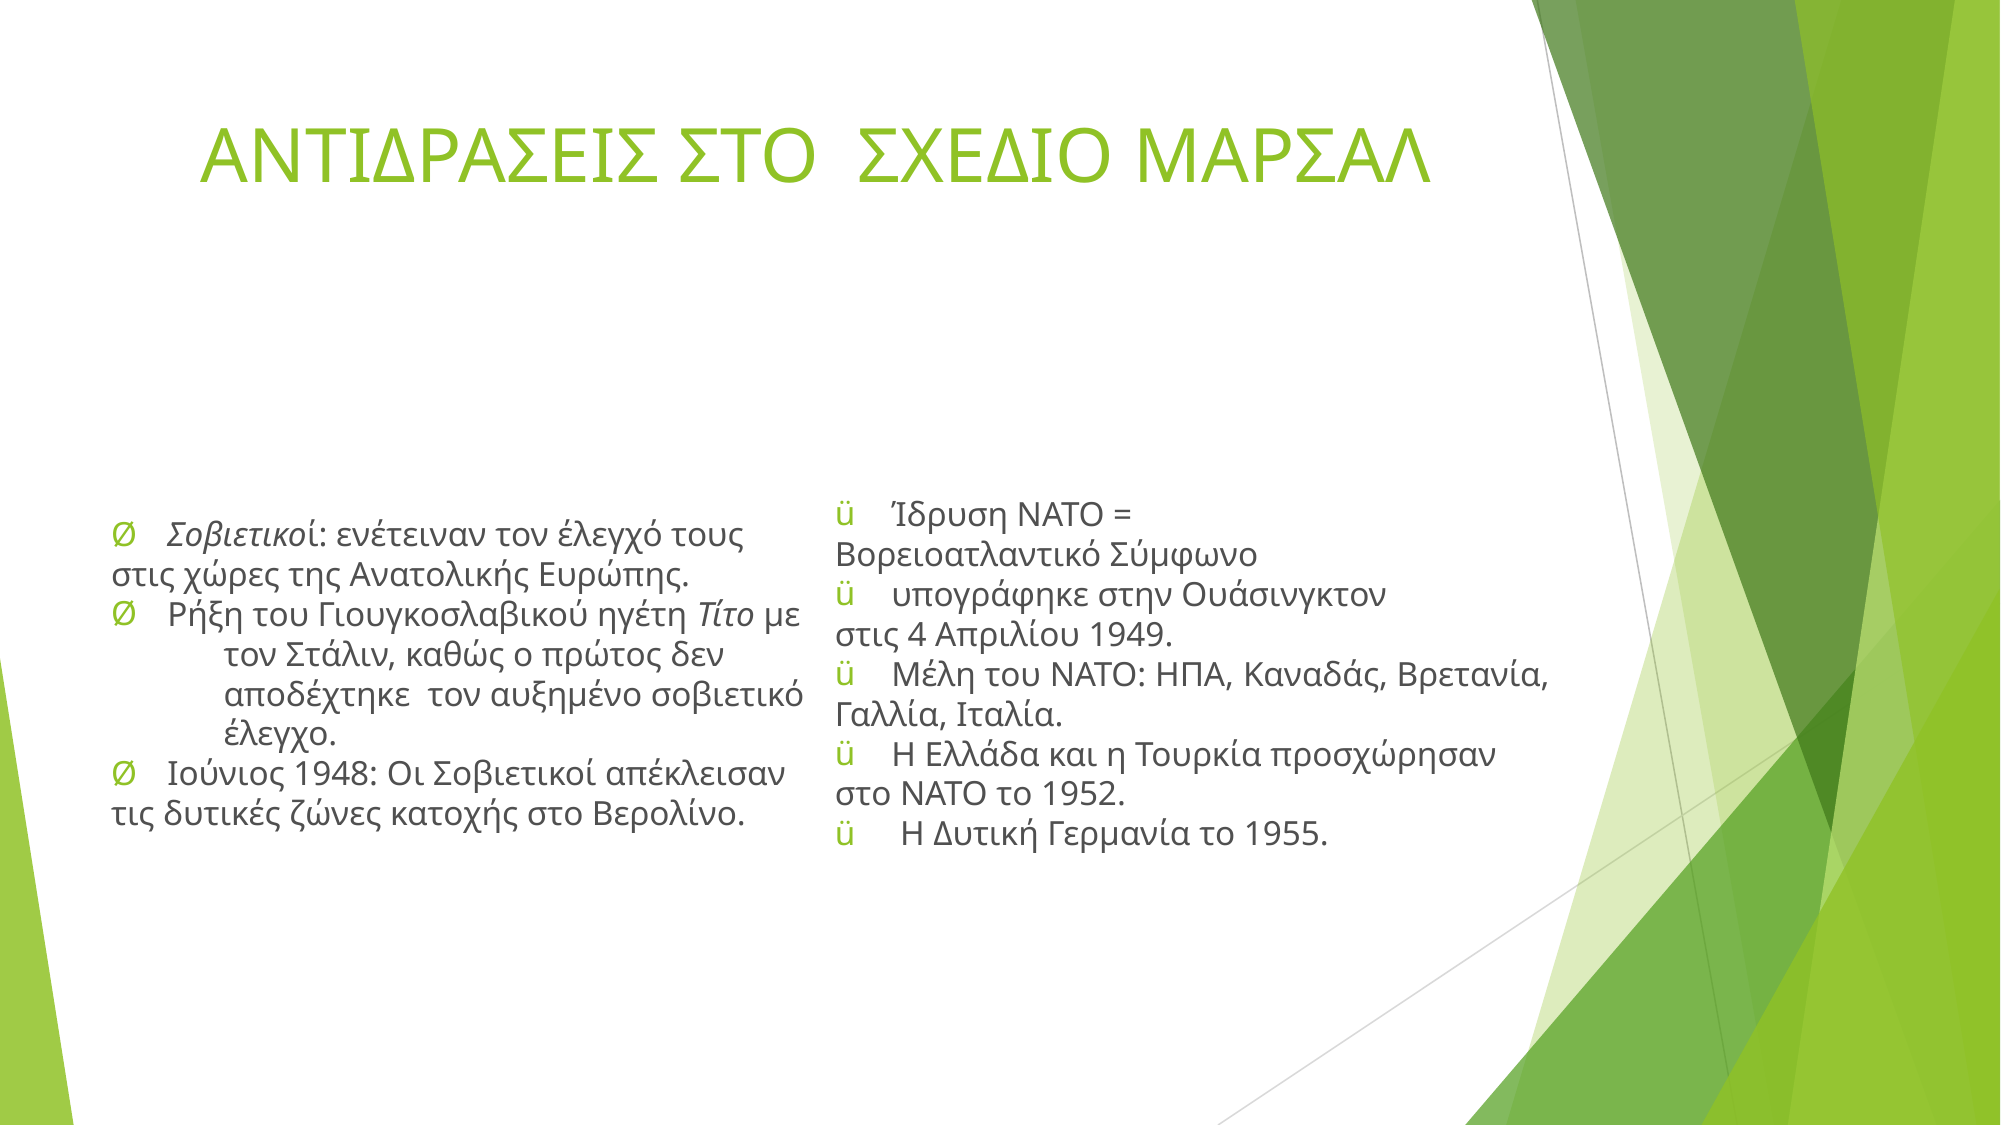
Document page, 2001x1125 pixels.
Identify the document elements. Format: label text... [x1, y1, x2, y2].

title ΑΝΤΙΔΡΑΣΕΙΣ ΣΤΟ ΣΧΕΔΙΟ ΜΑΡΣΑΛ [111, 99, 1522, 317]
list Ίδρυση ΝΑΤΟ = Βορειοατλαντικό Σύμφωνο υπογράφηκε στην Ουάσινγκτον στις 4 Απριλίου 1949. Μέλη του ΝΑΤΟ: ΗΠΑ, Καναδάς, Βρετανία, Γαλλία, Ιταλία. Η Ελλάδα και η Τουρκία προσχώρησαν στο ΝΑΤΟ το 1952. Η Δυτική Γερμανία το 1955. [834, 490, 1613, 855]
list Σοβιετικοί: ενέτειναν τον έλεγχό τους στις χώρες της Ανατολικής Ευρώπης. Ρήξη του Γιουγκοσλαβικού ηγέτη Τίτο με τον Στάλιν, καθώς ο πρώτος δεν αποδέχτηκε τον αυξημένο σοβιετικό έλεγχο. Ιούνιος 1948: Οι Σοβιετικοί απέκλεισαν τις δυτικές ζώνες κατοχής στο Βερολίνο. [111, 511, 825, 835]
